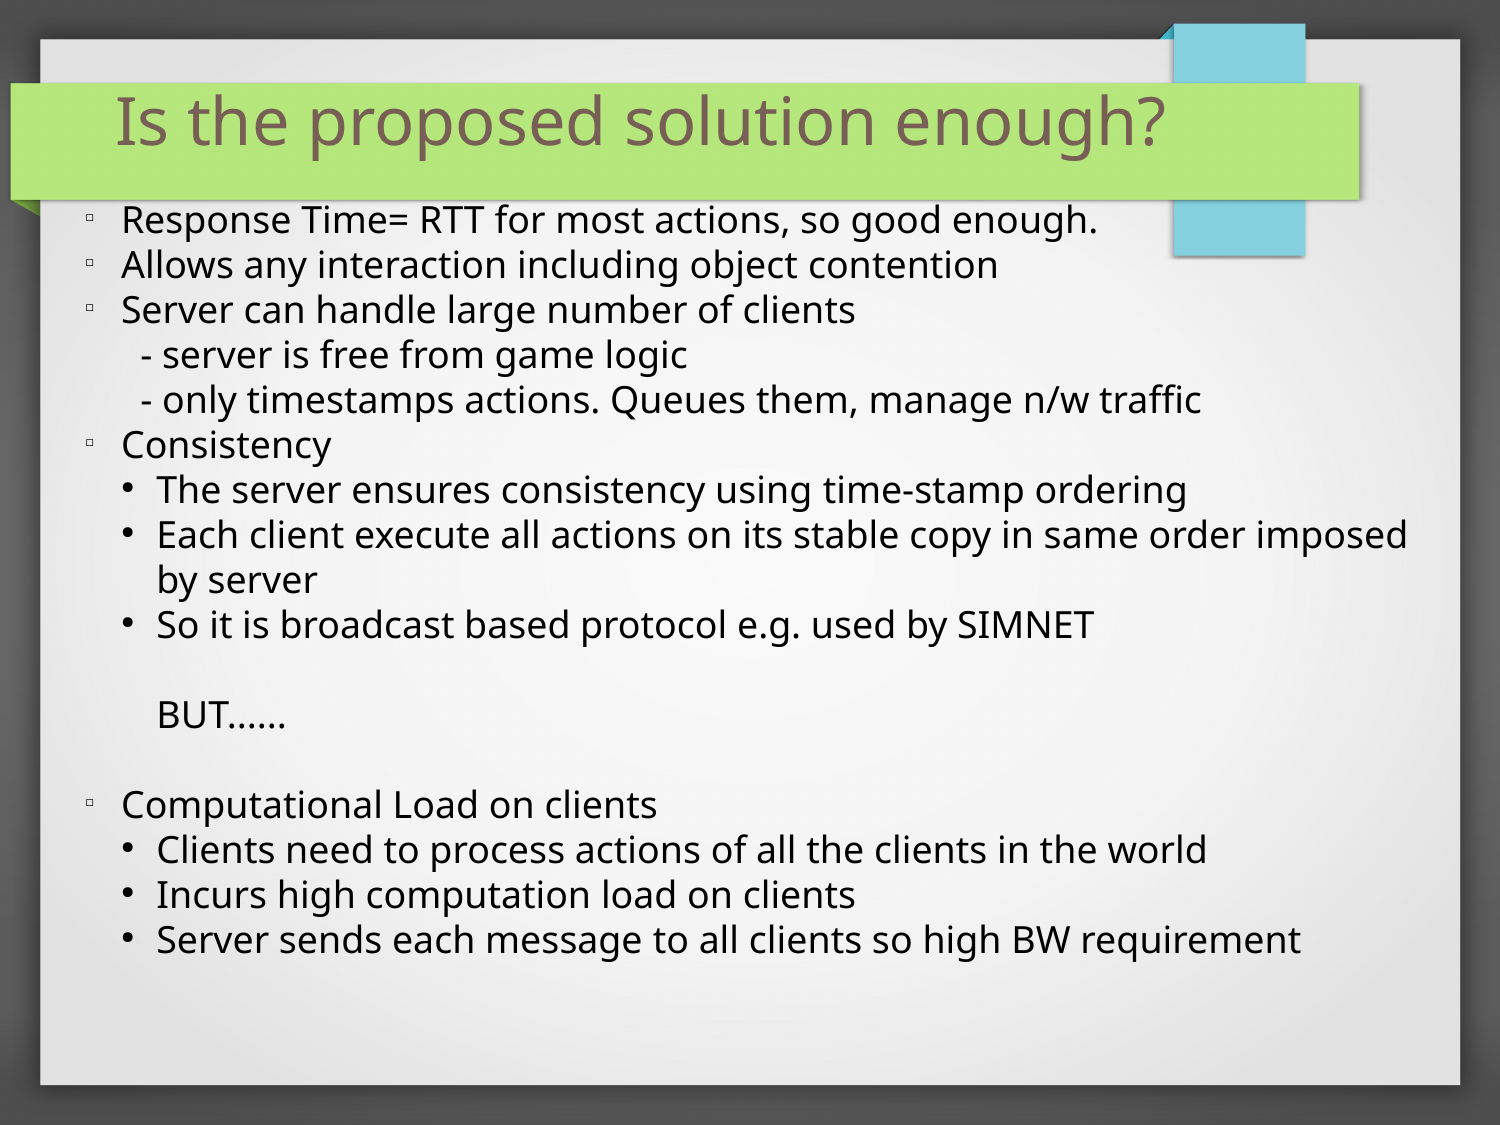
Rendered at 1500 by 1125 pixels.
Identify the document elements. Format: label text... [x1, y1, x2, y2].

text_box Is the proposed solution enough? [100, 37, 1438, 188]
text_box Response Time= RTT for most actions, so good enough. Allows any interaction including object contention Server can handle large number of clients - server is free from game logic - only timestamps actions. Queues them, manage n/w traffic Consistency The server ensures consistency using time-stamp ordering Each client execute all actions on its stable copy in same order imposed by server So it is broadcast based protocol e.g. used by SIMNET BUT...... Computational Load on clients Clients need to process actions of all the clients in the world Incurs high computation load on clients Server sends each message to all clients so high BW requirement [70, 188, 1465, 1087]
picture [0, 0, 1500, 1125]
